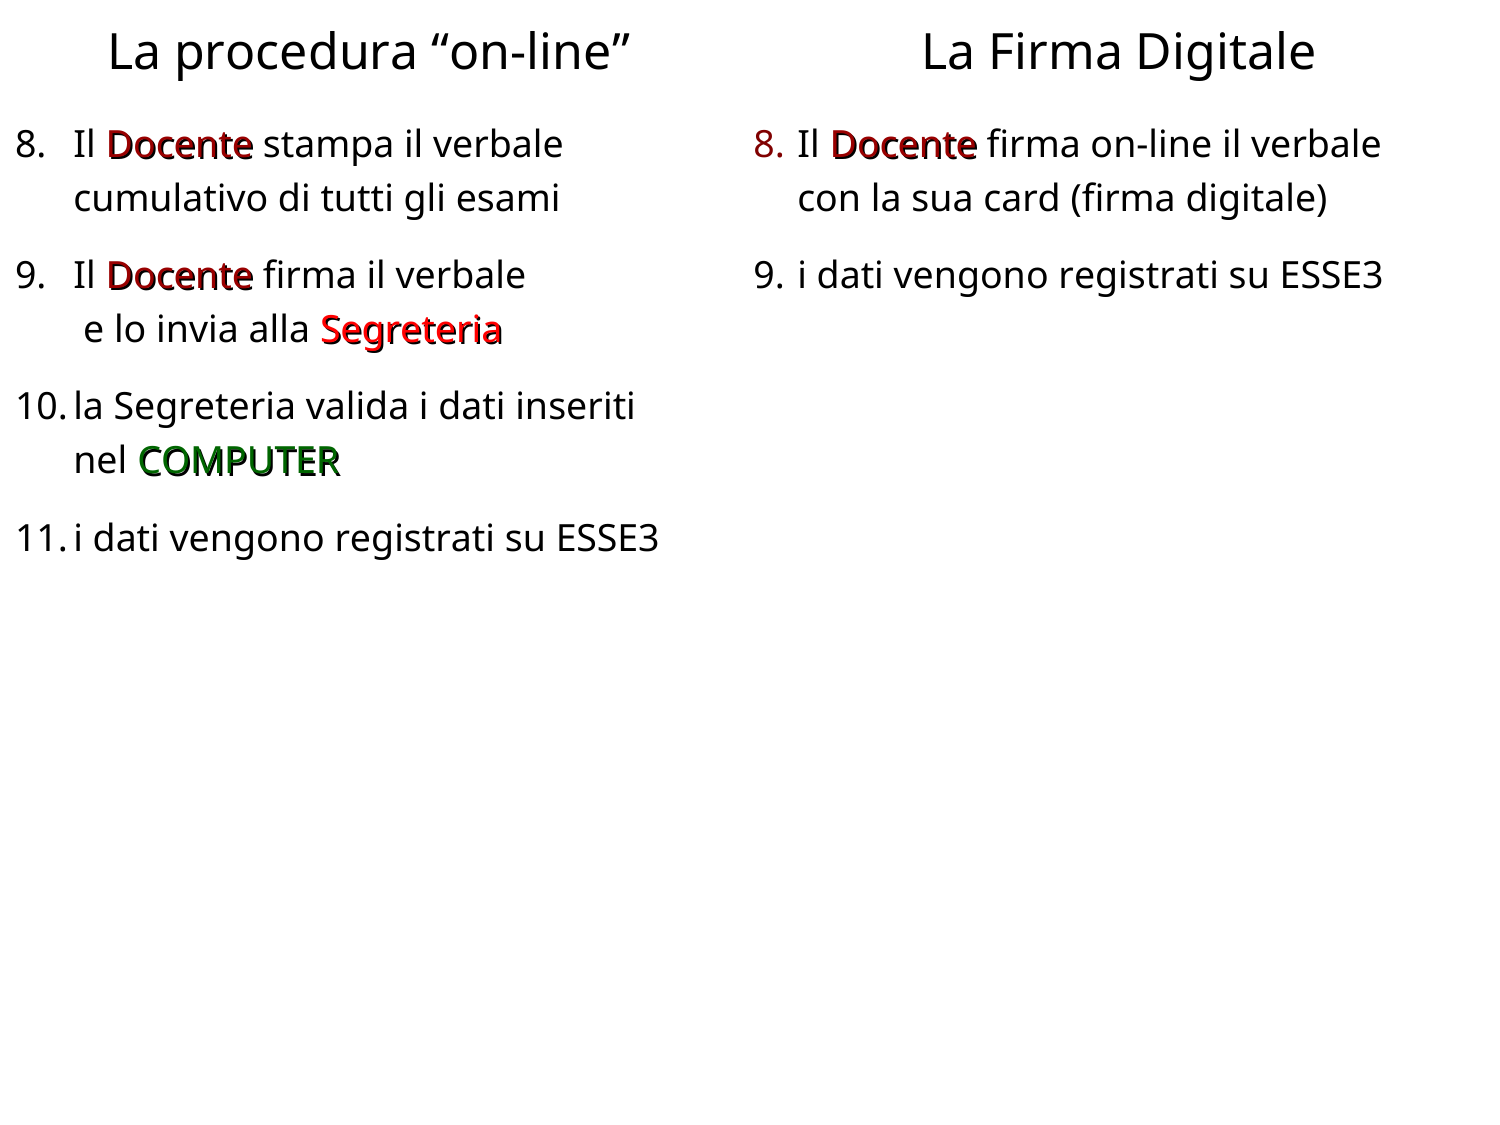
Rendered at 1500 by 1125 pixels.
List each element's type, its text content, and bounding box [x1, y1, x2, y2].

list La Firma Digitale Il Docente firma on-line il verbale con la sua card (firma digitale) i dati vengono registrati su ESSE3 [738, 0, 1500, 1125]
list La procedura “on-line” Il Docente stampa il verbale cumulativo di tutti gli esami Il Docente firma il verbale e lo invia alla Segreteria la Segreteria valida i dati inseriti nel COMPUTER i dati vengono registrati su ESSE3 [0, 0, 738, 1125]
